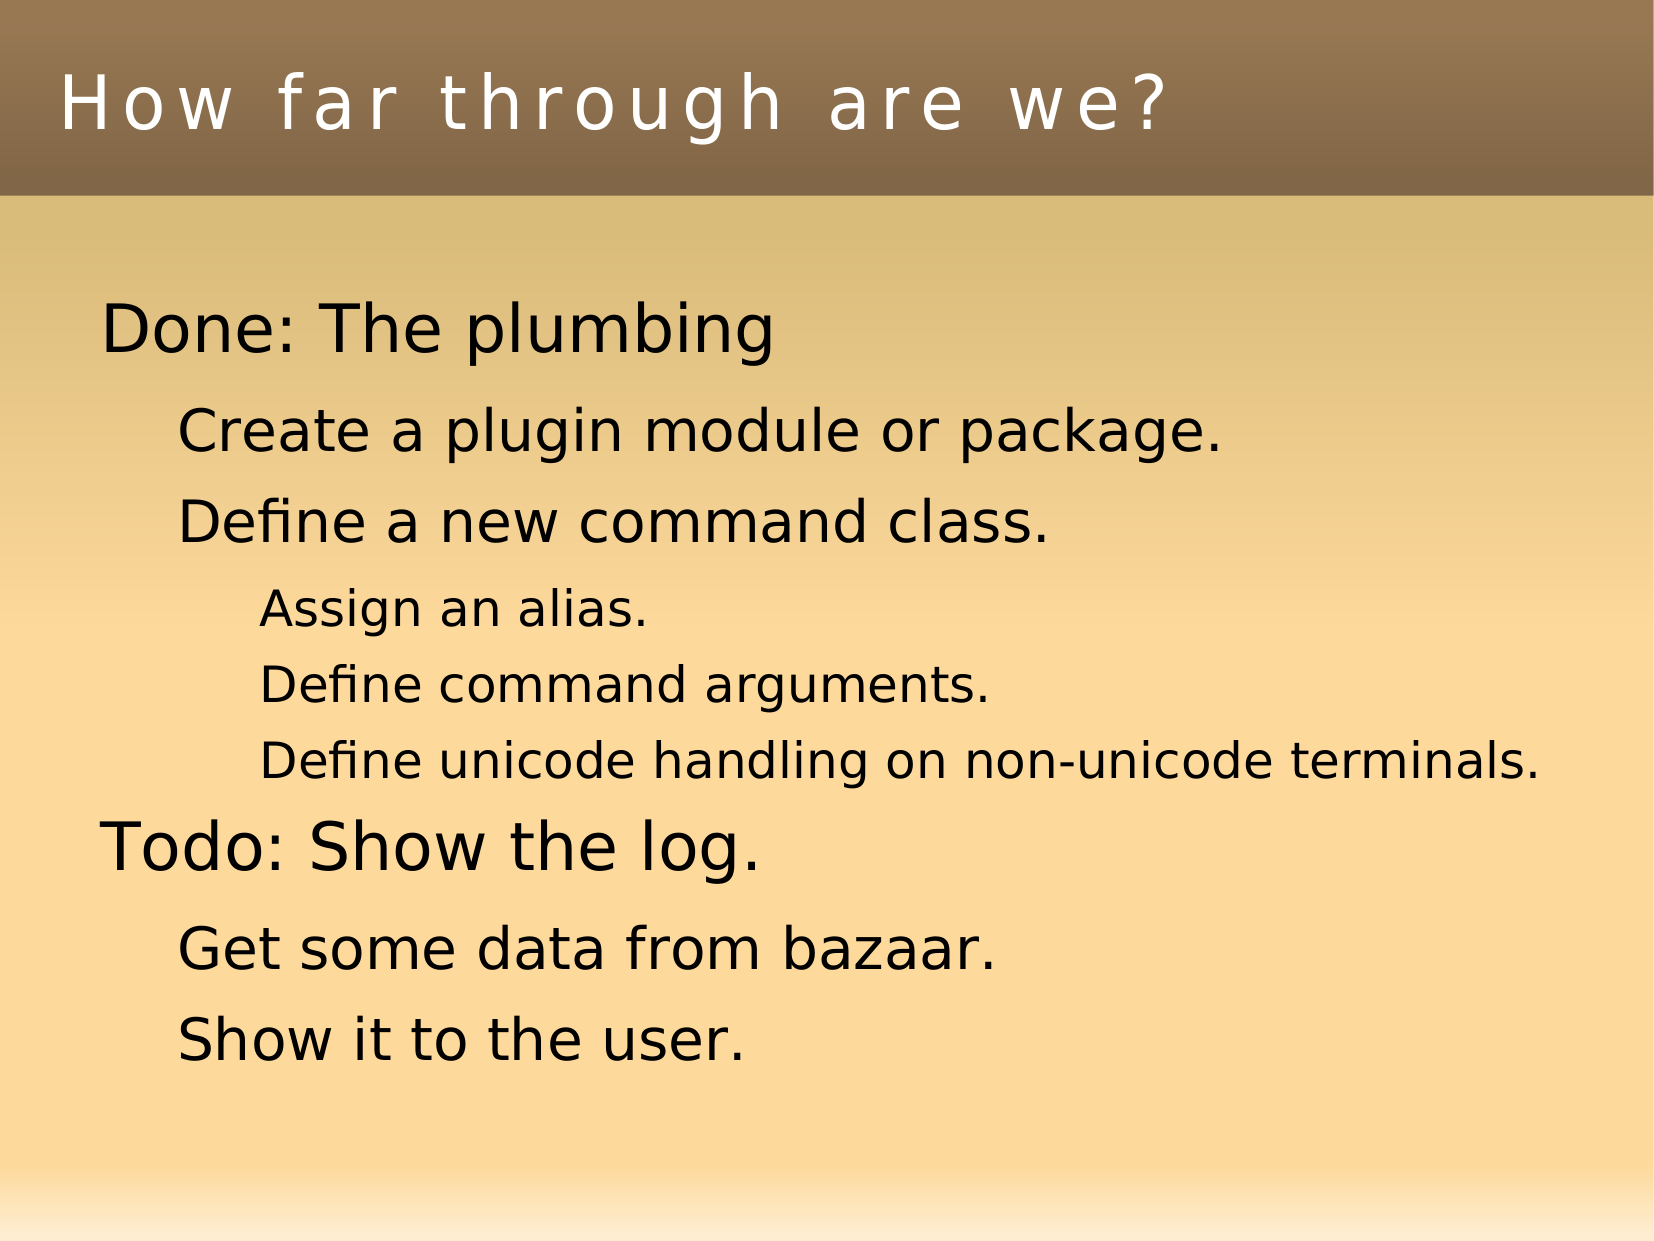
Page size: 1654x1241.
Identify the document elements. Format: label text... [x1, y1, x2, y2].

picture [0, 0, 1654, 1241]
title How far through are we? [59, 29, 1595, 178]
list Done: The plumbing Create a plugin module or package. Define a new command class. Assign an alias. Define command arguments. Define unicode handling on non-unicode terminals. Todo: Show the log. Get some data from bazaar. Show it to the user. [82, 290, 1571, 1109]
